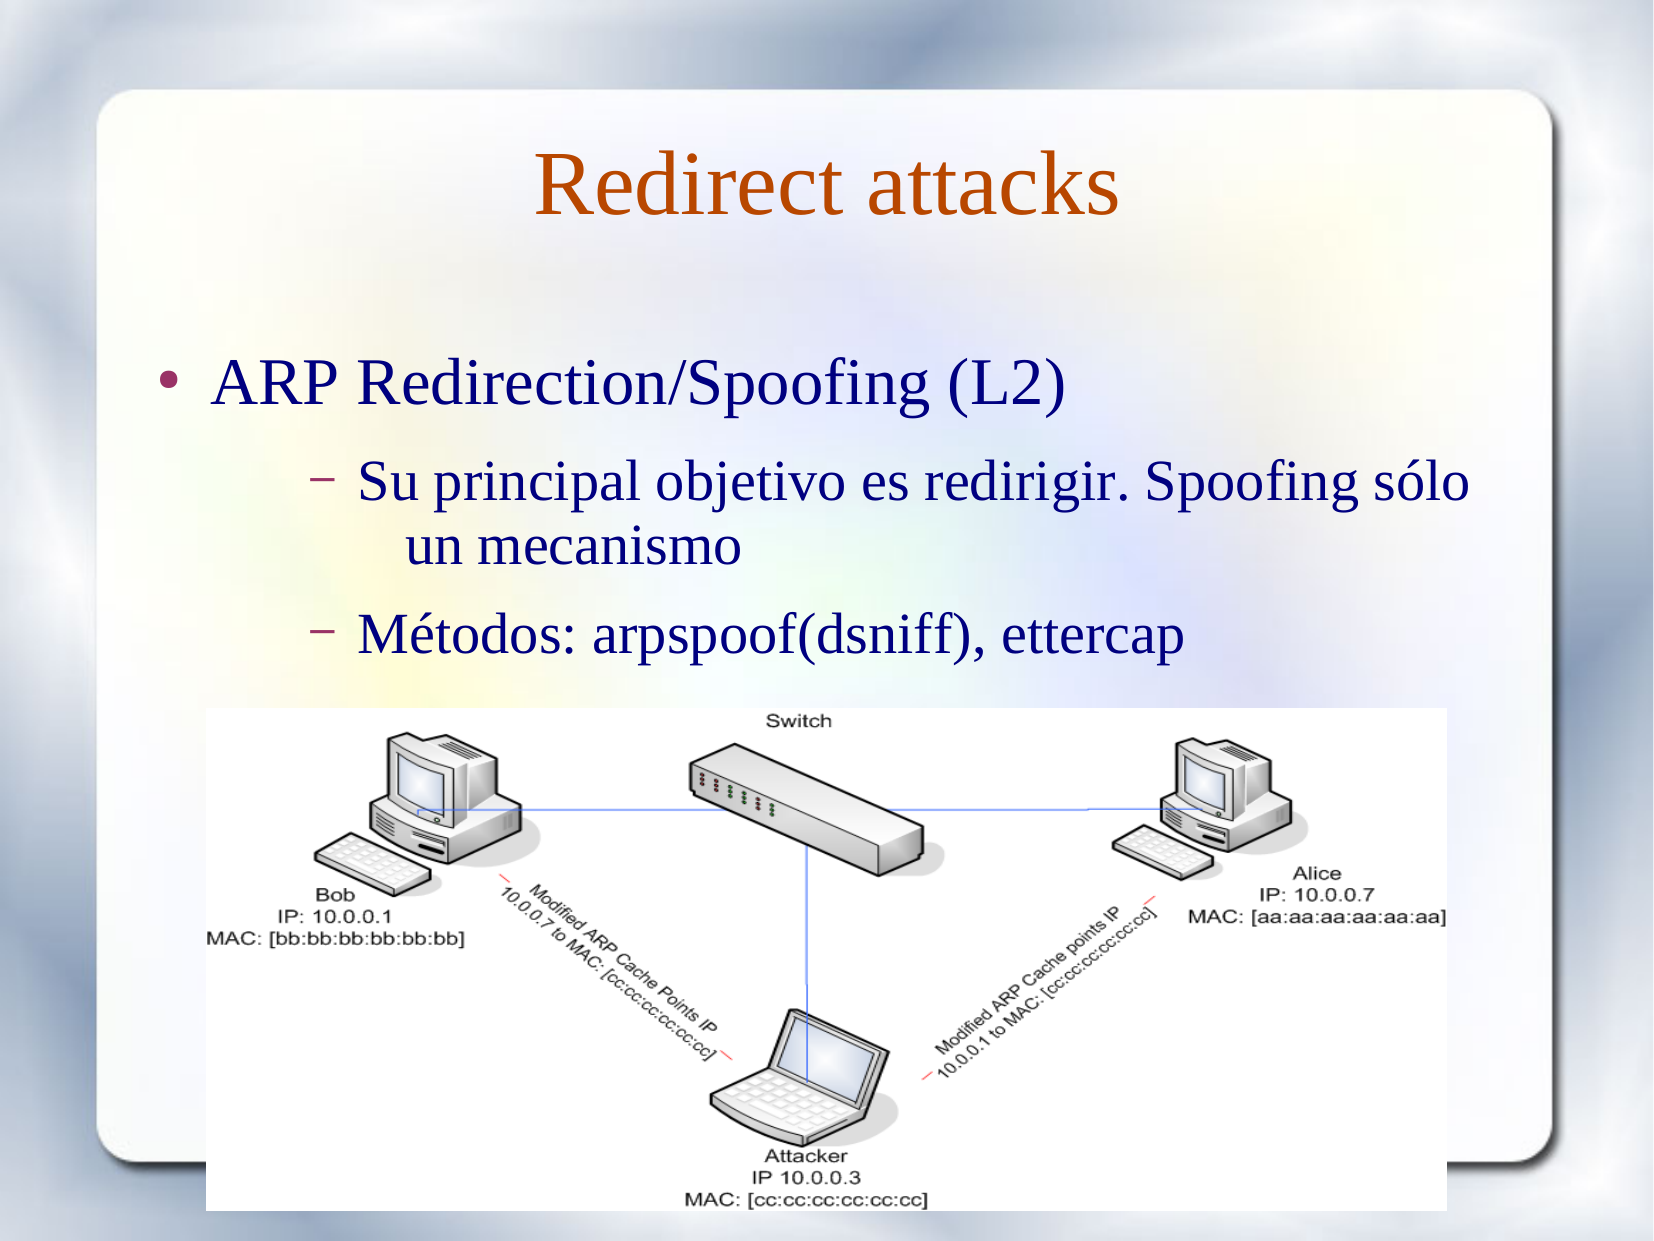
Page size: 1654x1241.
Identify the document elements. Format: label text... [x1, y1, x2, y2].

picture [0, 0, 1654, 1241]
title Redirect attacks [121, 132, 1534, 235]
list ARP Redirection/Spoofing (L2) Su principal objetivo es redirigir. Spoofing sólo un mecanismo Métodos: arpspoof(dsniff), ettercap [121, 344, 1534, 1149]
